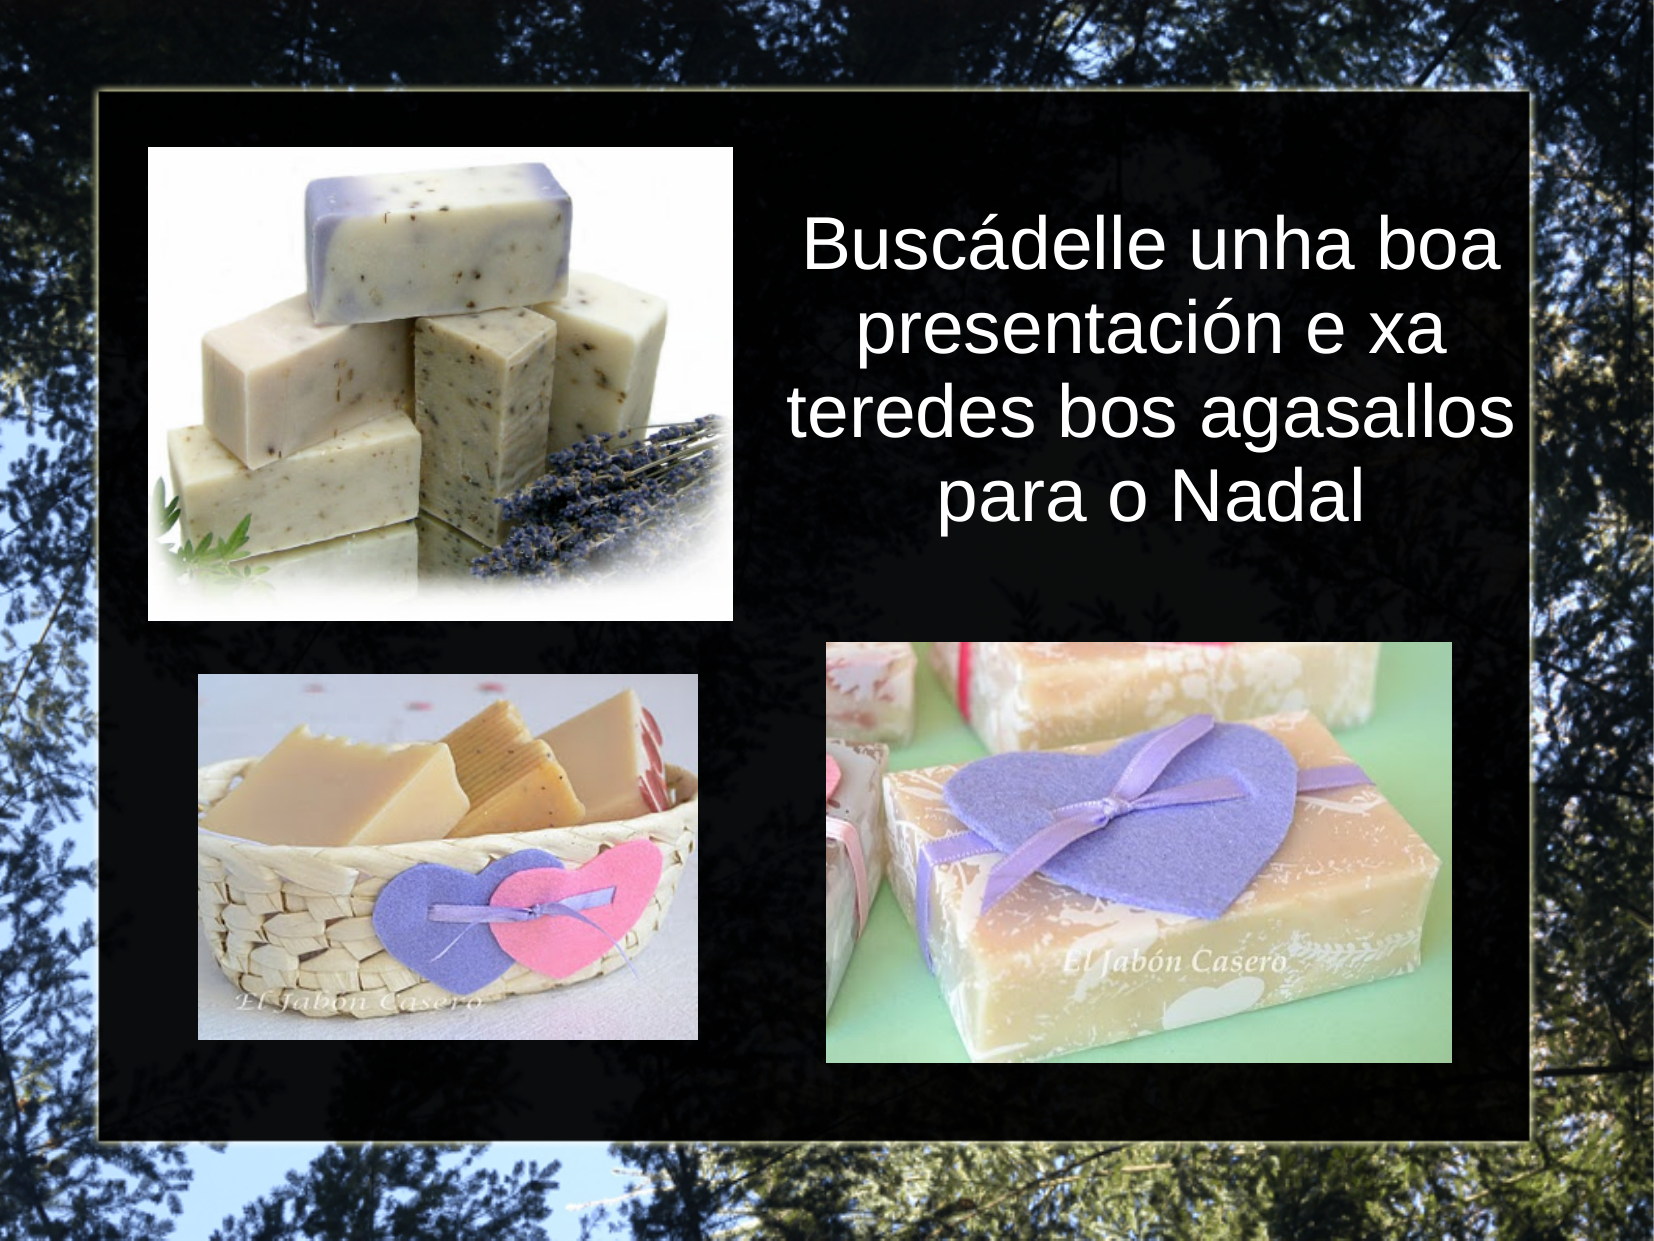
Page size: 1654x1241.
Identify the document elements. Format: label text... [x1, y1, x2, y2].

title Buscádelle unha boa presentación e xa teredes bos agasallos para o Nadal [767, 118, 1536, 621]
picture [0, 0, 1654, 1241]
